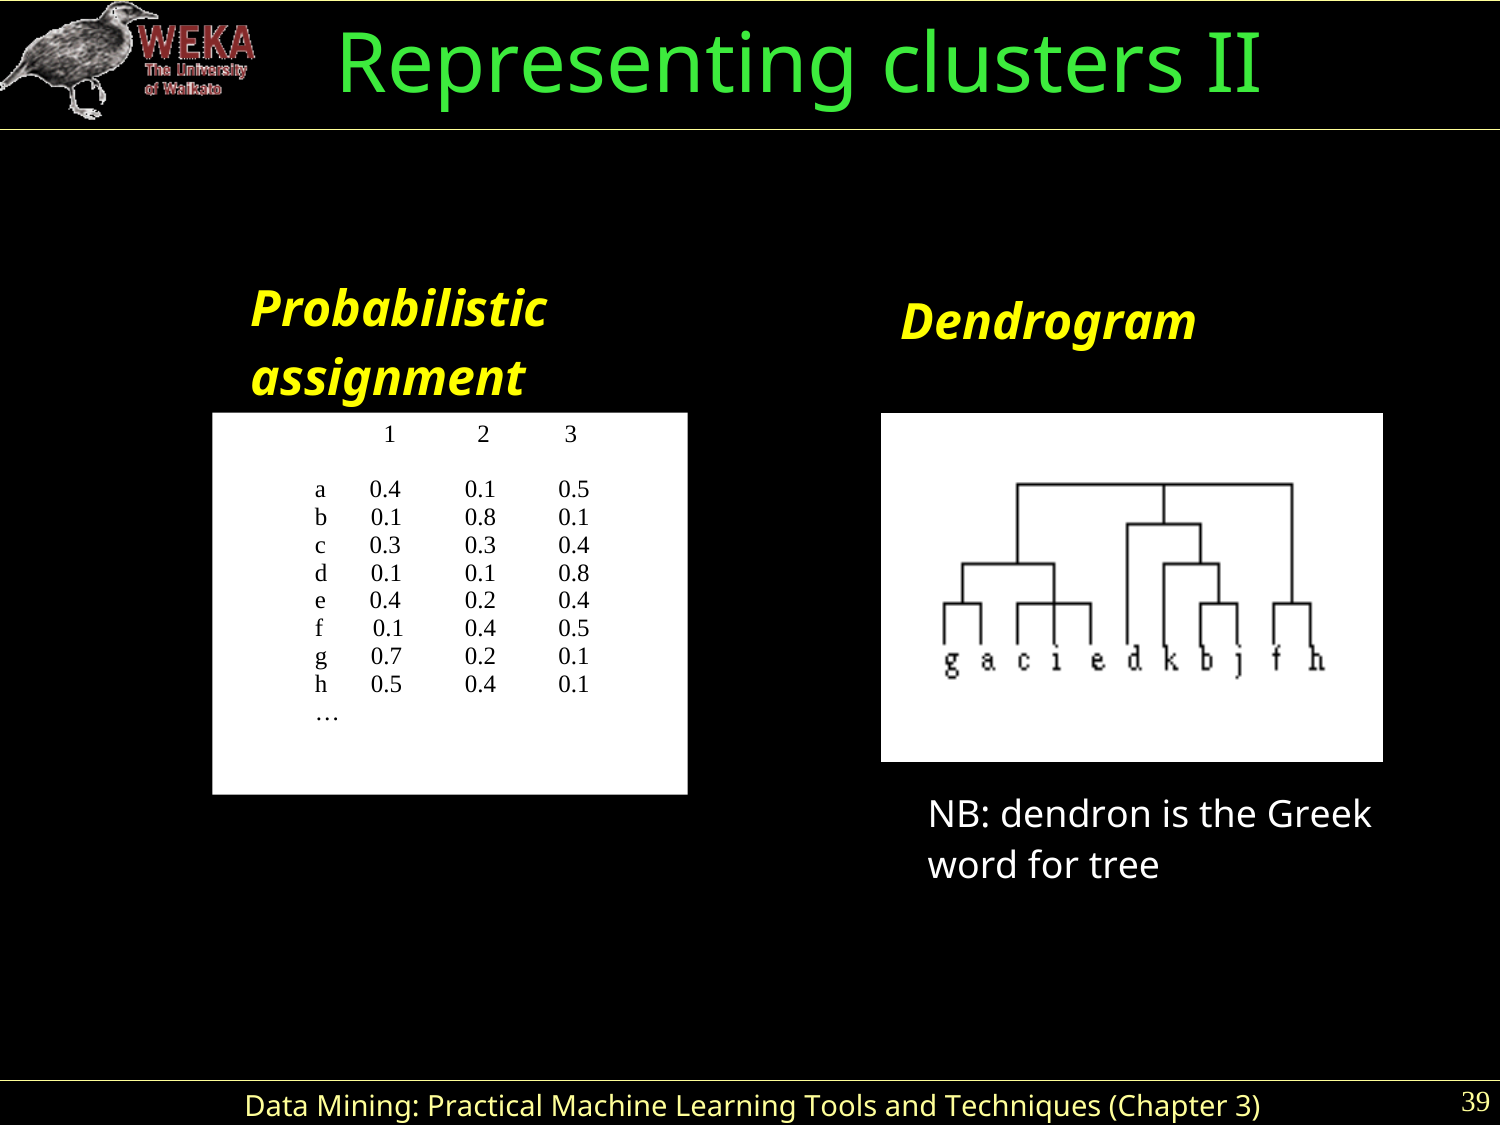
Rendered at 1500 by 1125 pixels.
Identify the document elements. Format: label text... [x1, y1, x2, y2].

picture [0, 1, 99, 129]
picture [881, 413, 1383, 762]
text_box Dendrogram [885, 277, 1298, 362]
text_box Probabilistic assignment [236, 265, 787, 418]
text_box NB: dendron is the Greek word for tree [912, 780, 1388, 898]
title Representing clusters II [99, 0, 1500, 148]
text_box [212, 412, 688, 795]
text_box 1 2 3 a 0.4 0.1 0.5 b 0.1 0.8 0.1 c 0.3 0.3 0.4 d 0.1 0.1 0.8 e 0.4 0.2 0.4 f 0.1 0.4 0.5 g 0.7 0.2 0.1 h 0.5 0.4 0.1 … [299, 418, 625, 755]
